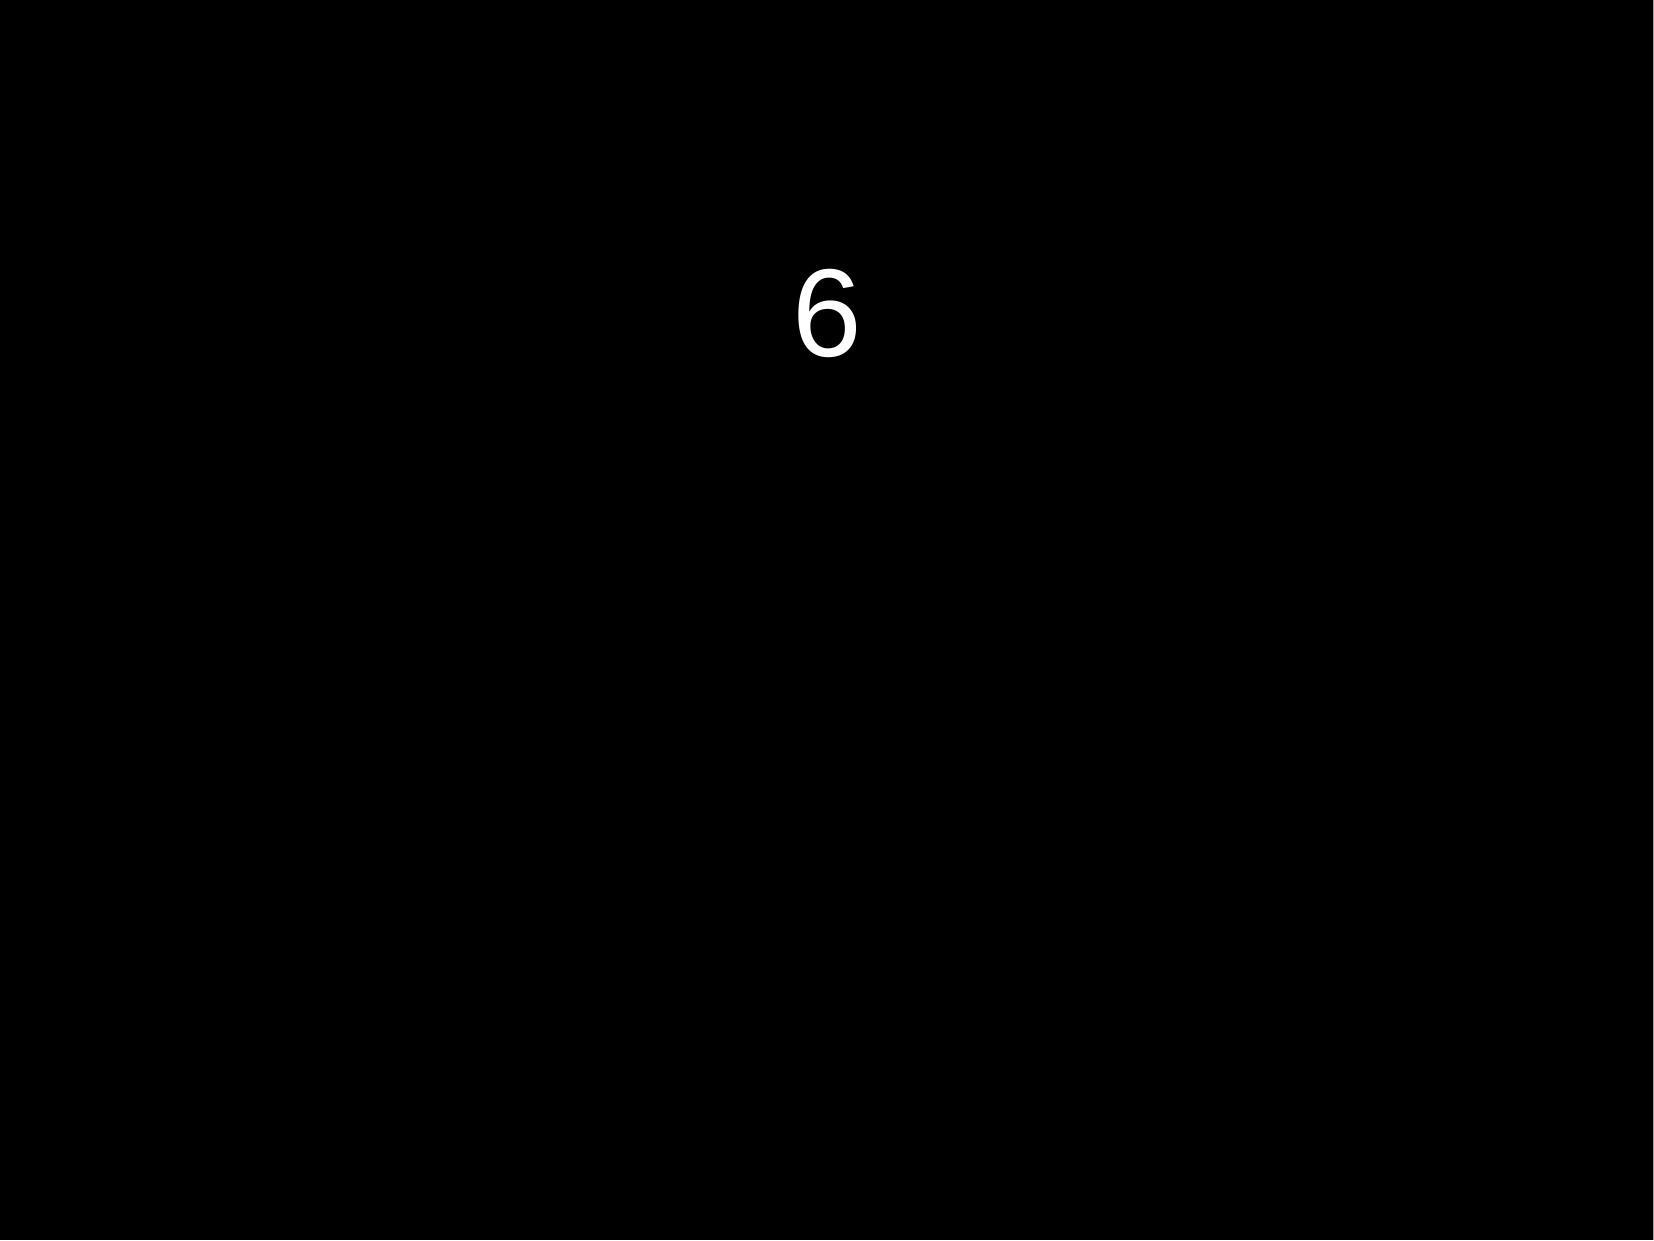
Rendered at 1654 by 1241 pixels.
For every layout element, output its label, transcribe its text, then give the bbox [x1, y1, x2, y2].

text_box 6 [0, 236, 1654, 391]
